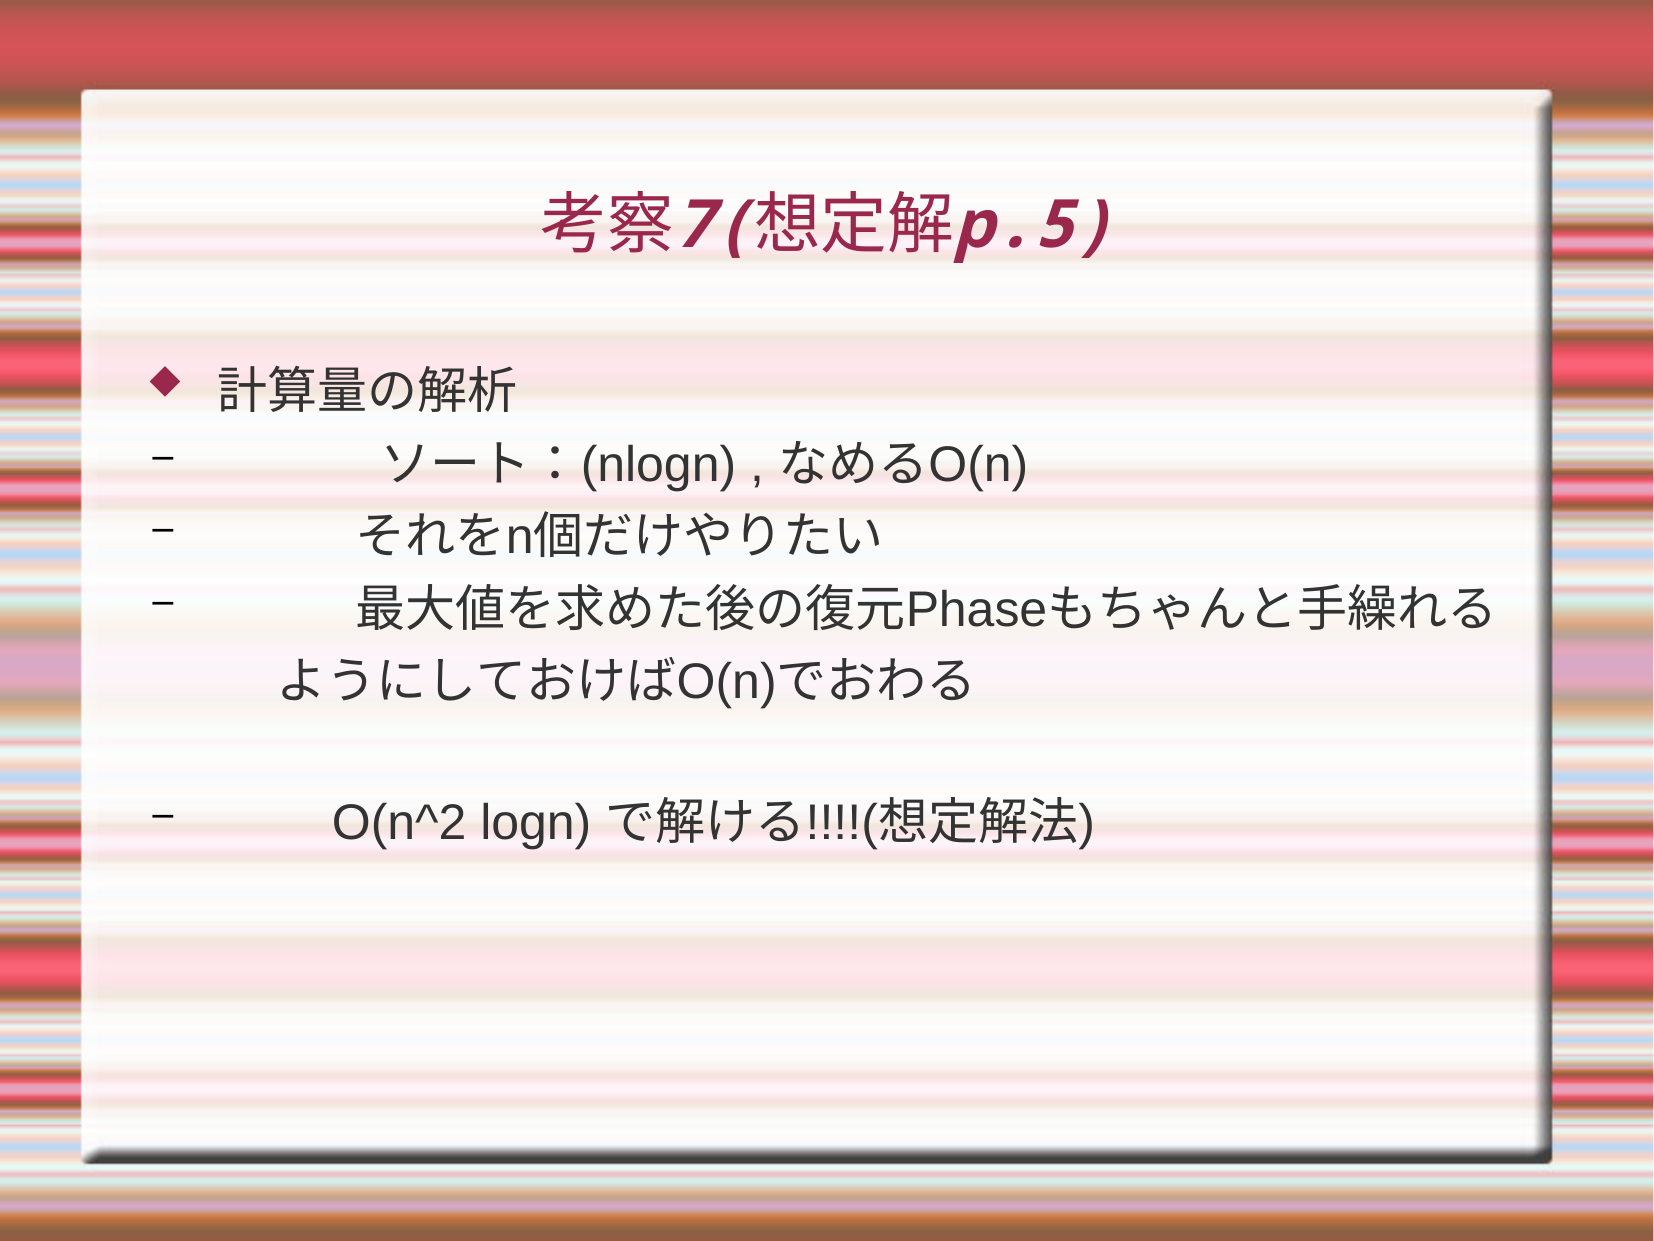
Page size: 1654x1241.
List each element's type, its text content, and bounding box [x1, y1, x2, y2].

title 考察7(想定解p.5) [121, 114, 1534, 322]
picture [0, 0, 1654, 1241]
list 計算量の解析 ソート：(nlogn) , なめるO(n) それをn個だけやりたい 最大値を求めた後の復元Phaseもちゃんと手繰れるようにしておけばO(n)でおわる O(n^2 logn) で解ける!!!!(想定解法) [134, 350, 1516, 1132]
